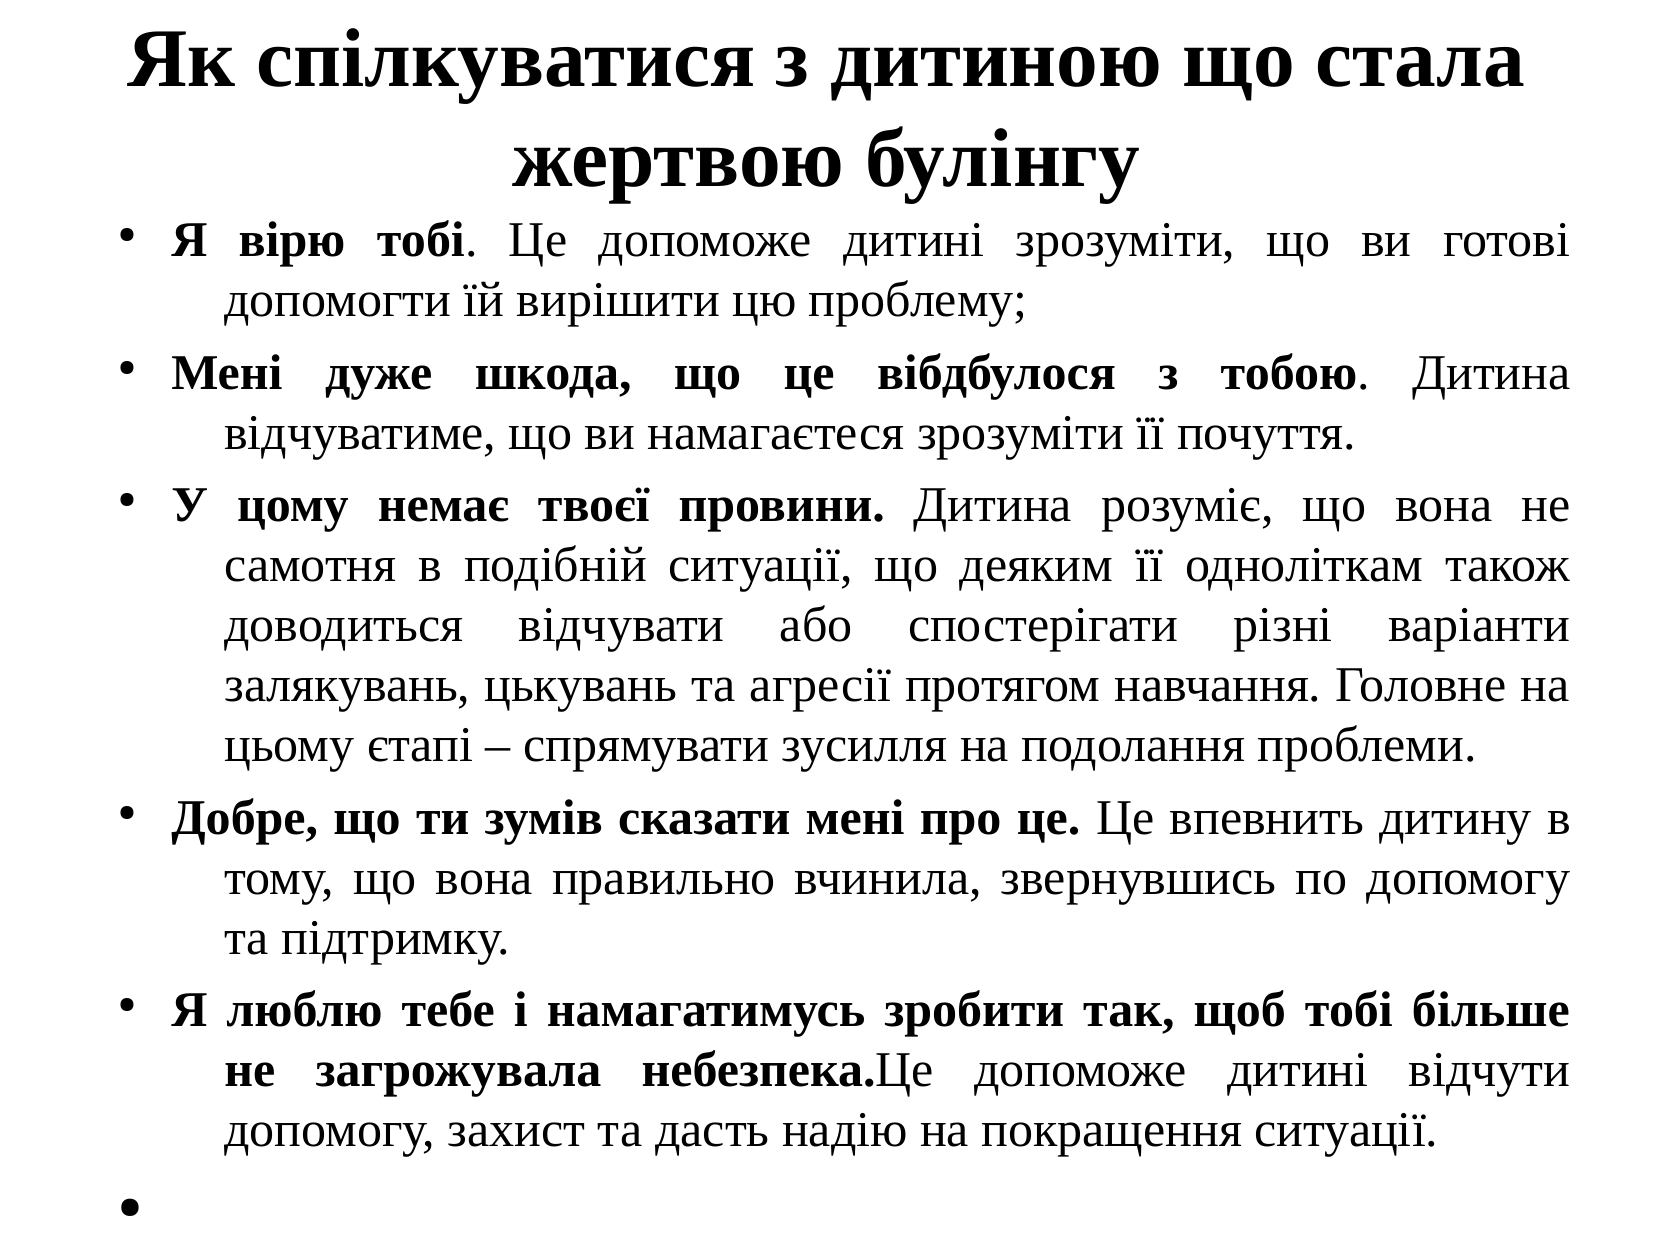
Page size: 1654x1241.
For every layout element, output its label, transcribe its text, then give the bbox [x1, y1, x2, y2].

list Я вірю тобі. Це допоможе дитині зрозуміти, що ви готові допомогти їй вирішити цю проблему; Мені дуже шкода, що це вібдбулося з тобою. Дитина відчуватиме, що ви намагаєтеся зрозуміти її почуття. У цому немає твоєї провини. Дитина розуміє, що вона не самотня в подібній ситуації, що деяким її одноліткам також доводиться відчувати або спостерігати різні варіанти залякувань, цькувань та агресії протягом навчання. Головне на цьому єтапі – спрямувати зусилля на подолання проблеми. Добре, що ти зумів сказати мені про це. Це впевнить дитину в тому, що вона правильно вчинила, звернувшись по допомогу та підтримку. Я люблю тебе і намагатимусь зробити так, щоб тобі більше не загрожувала небезпека.Це допоможе дитині відчути допомогу, захист та дасть надію на покращення ситуації. [82, 206, 1571, 1176]
title Як спілкуватися з дитиною що стала жертвою булінгу [82, 0, 1571, 206]
